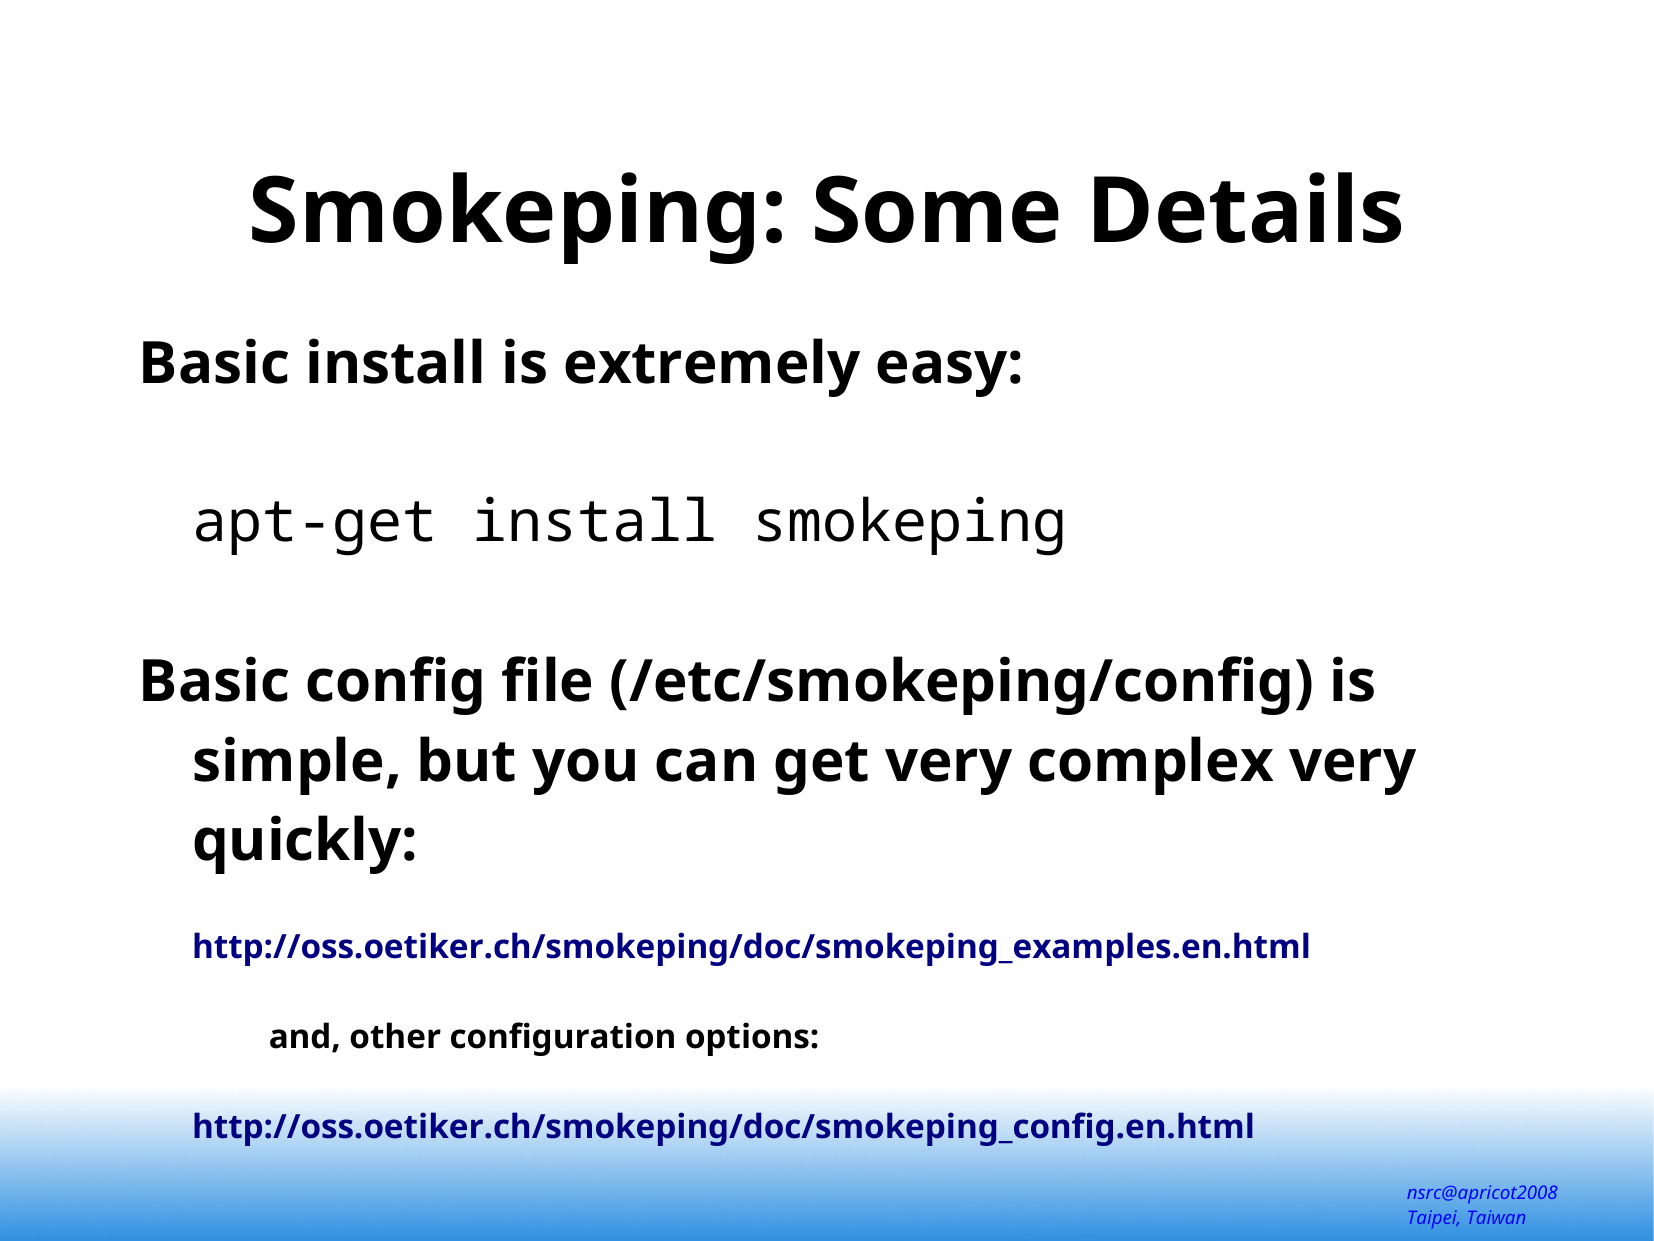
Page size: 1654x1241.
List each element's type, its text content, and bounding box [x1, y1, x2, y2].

title Smokeping: Some Details [121, 102, 1534, 311]
picture [0, 1083, 1654, 1241]
list Basic install is extremely easy: apt-get install smokeping Basic config file (/etc/smokeping/config) is simple, but you can get very complex very quickly: http://oss.oetiker.ch/smokeping/doc/smokeping_examples.en.html and, other configuration options: http://oss.oetiker.ch/smokeping/doc/smokeping_config.en.html [121, 321, 1559, 1111]
